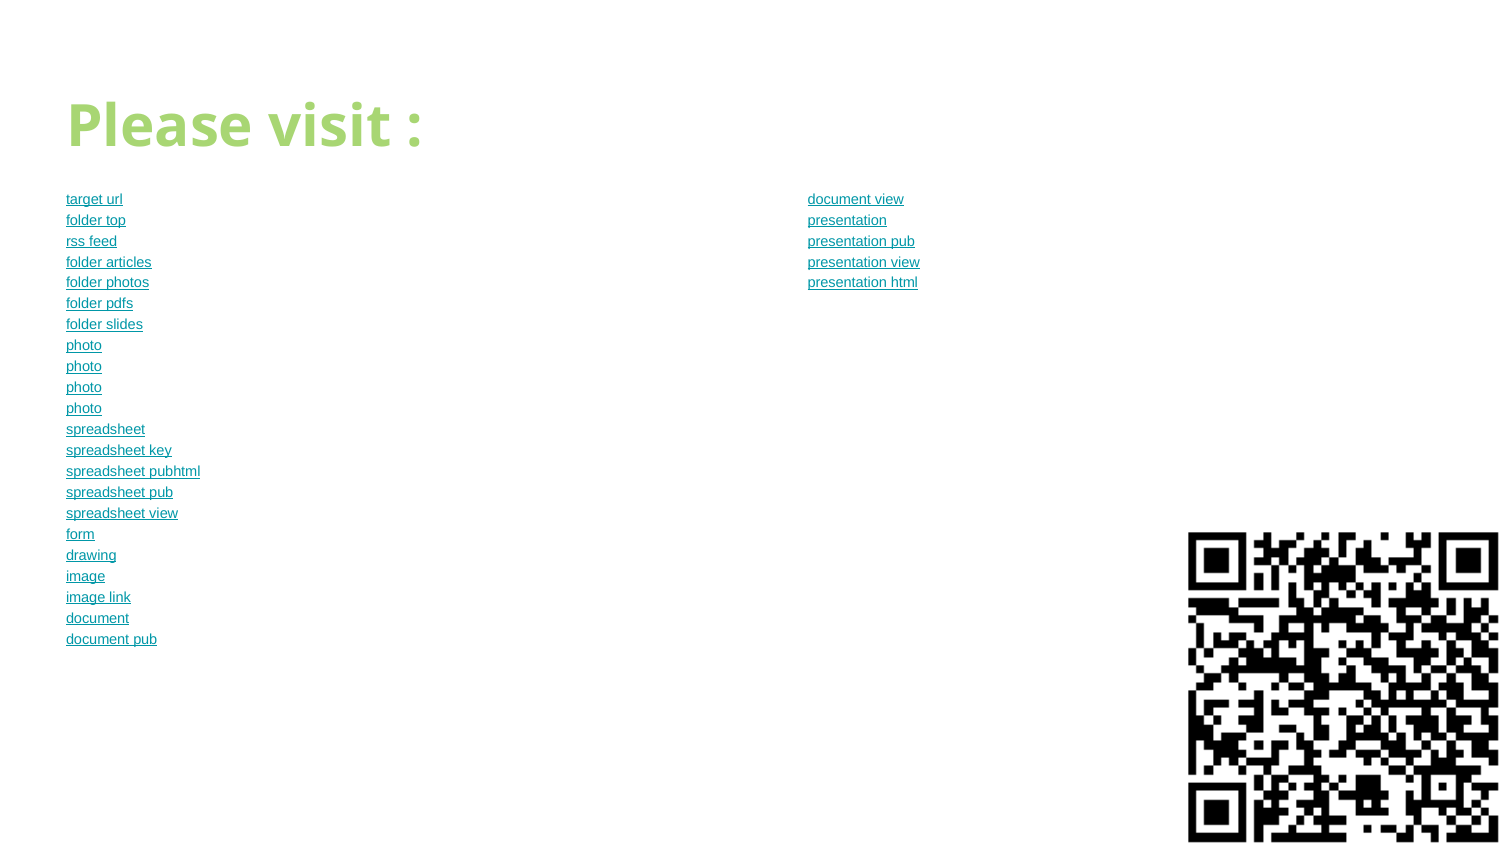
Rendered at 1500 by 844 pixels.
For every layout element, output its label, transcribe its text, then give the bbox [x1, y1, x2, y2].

list target url folder top rss feed folder articles folder photos folder pdfs folder slides photo photo photo photo spreadsheet spreadsheet key spreadsheet pubhtml spreadsheet pub spreadsheet view form drawing image image link document document pub [51, 189, 708, 750]
list document view presentation presentation pub presentation view presentation html [792, 189, 1449, 750]
title Please visit : [51, 72, 1449, 167]
picture [1187, 531, 1500, 844]
